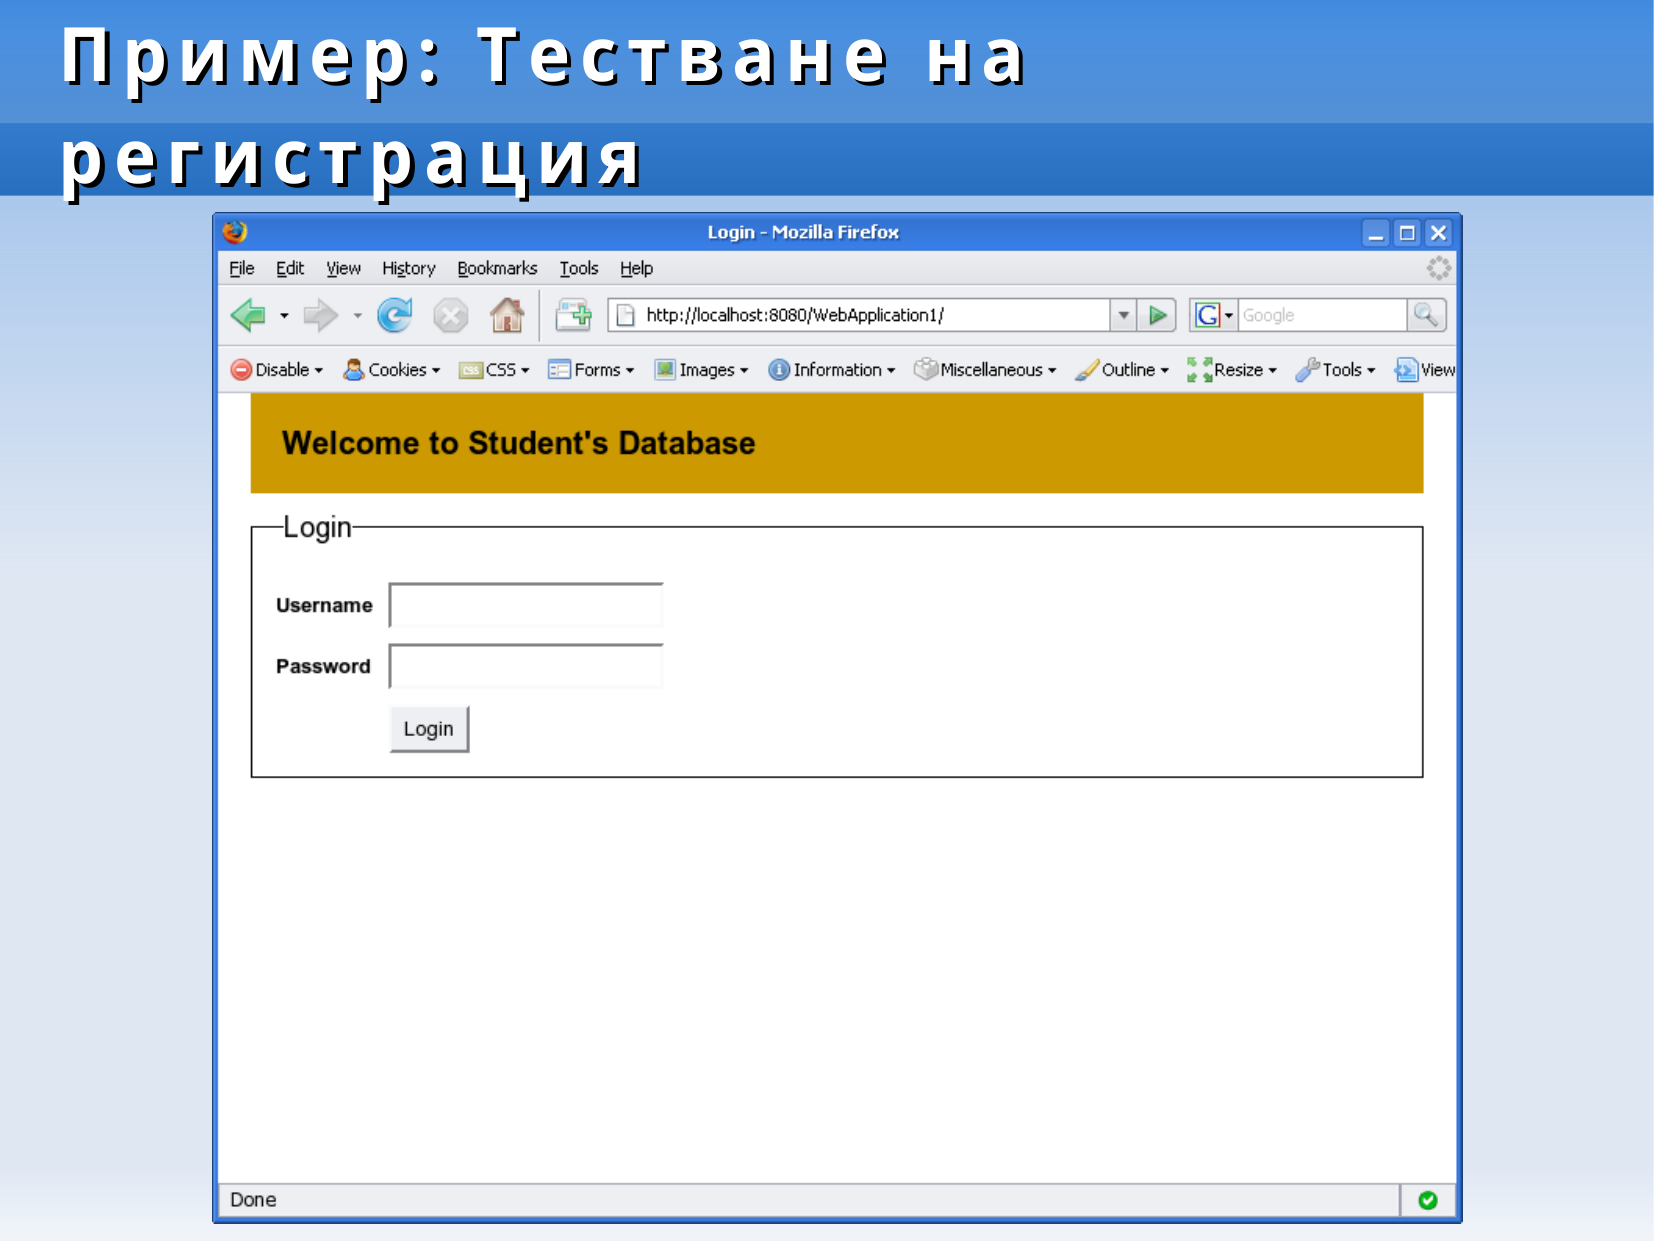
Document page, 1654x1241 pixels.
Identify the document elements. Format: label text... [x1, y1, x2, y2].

picture [0, 0, 1654, 1241]
title Пример: Тестване на регистрация [59, 36, 1613, 171]
